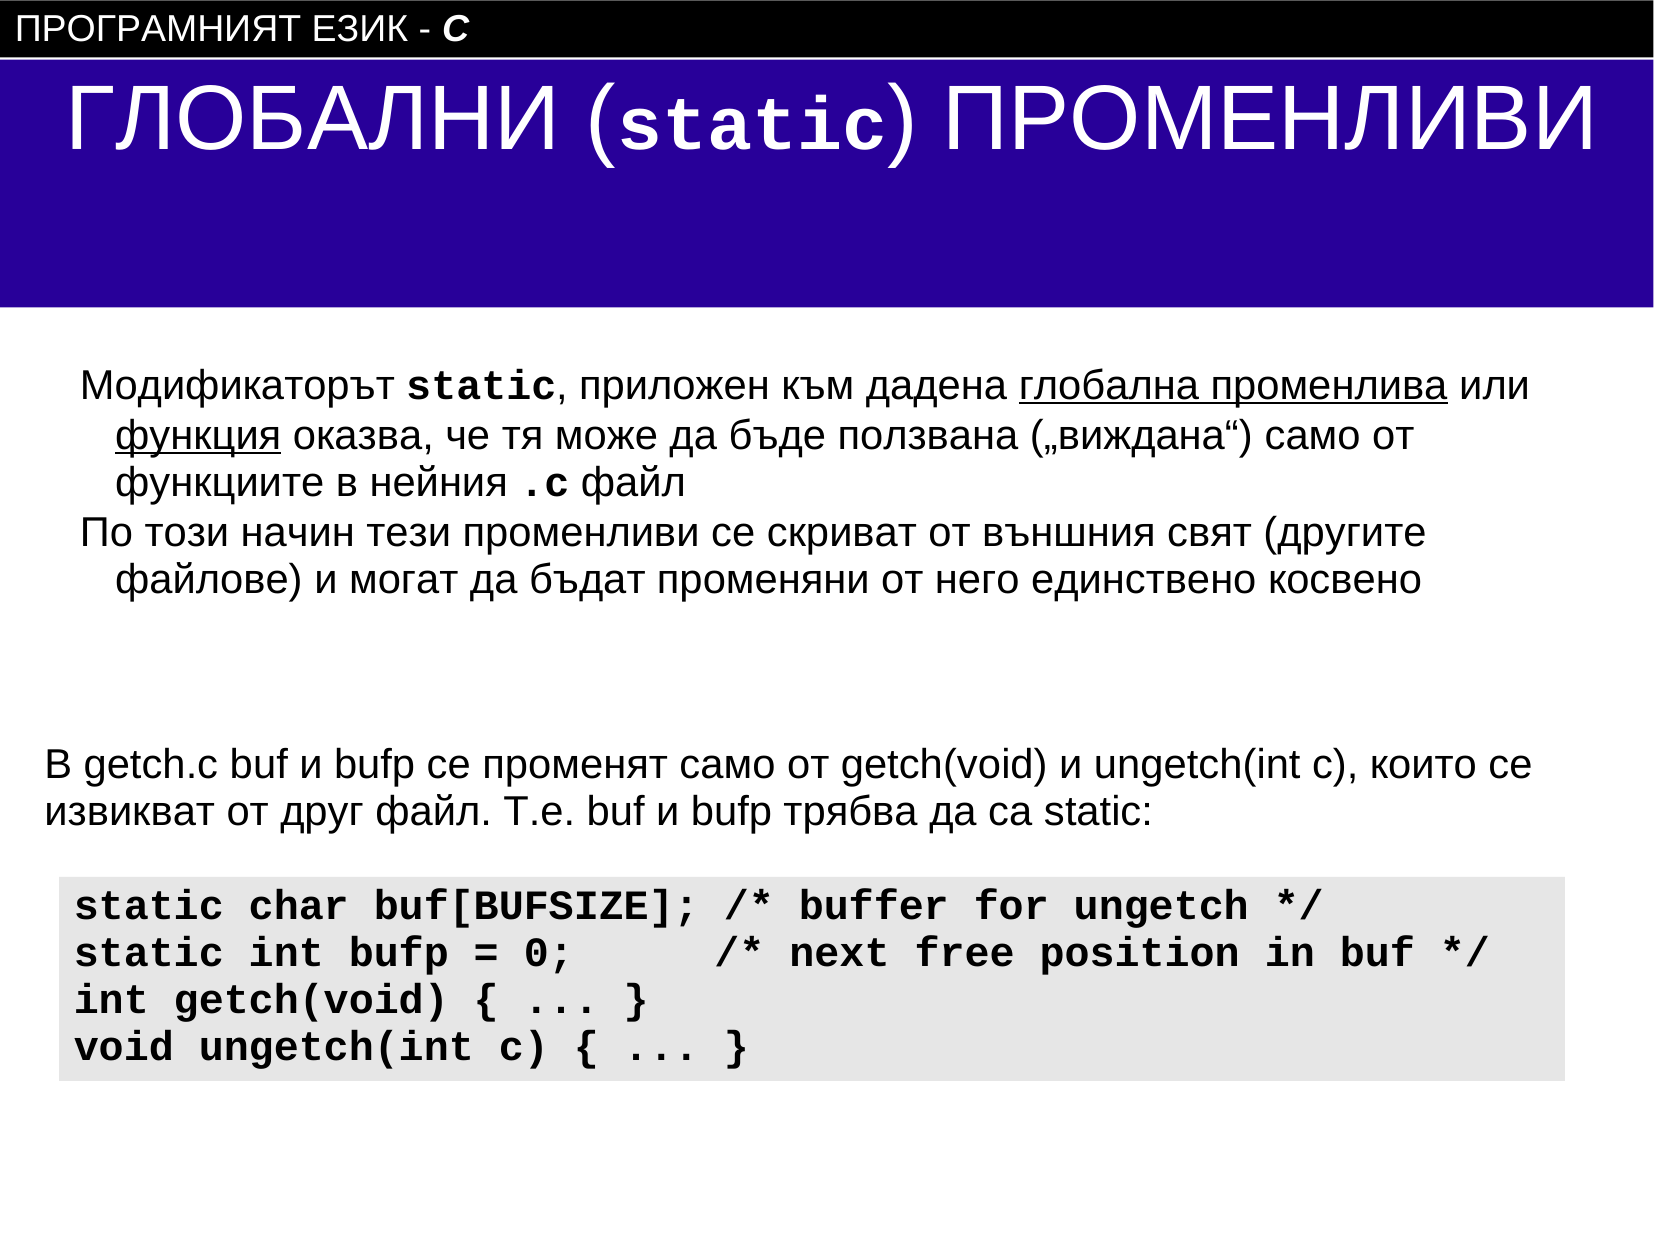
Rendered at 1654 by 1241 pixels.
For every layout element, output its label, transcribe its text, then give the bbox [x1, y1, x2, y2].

text_box ГЛОБАЛНИ (static) ПРОМЕНЛИВИ [0, 59, 1654, 308]
text_box Модификаторът static, приложен към дадена глобална променлива или функция оказва, че тя може да бъде ползвана („виждана“) само от функциите в нейния .c файл По този начин тези променливи се скриват от външния свят (другите файлове) и могат да бъдат променяни от него единствено косвено В getch.c buf и bufp се променят само от getch(void) и ungetch(int c), които се извикват от друг файл. Т.е. buf и bufp трябва да са static: [29, 354, 1625, 842]
text_box ПРОГРАМНИЯT ЕЗИК - С [0, 0, 1654, 58]
text_box static char buf[BUFSIZE]; /* buffer for ungetch */ static int bufp = 0; /* next free position in buf */ int getch(void) { ... } void ungetch(int c) { ... } [59, 876, 1565, 1081]
